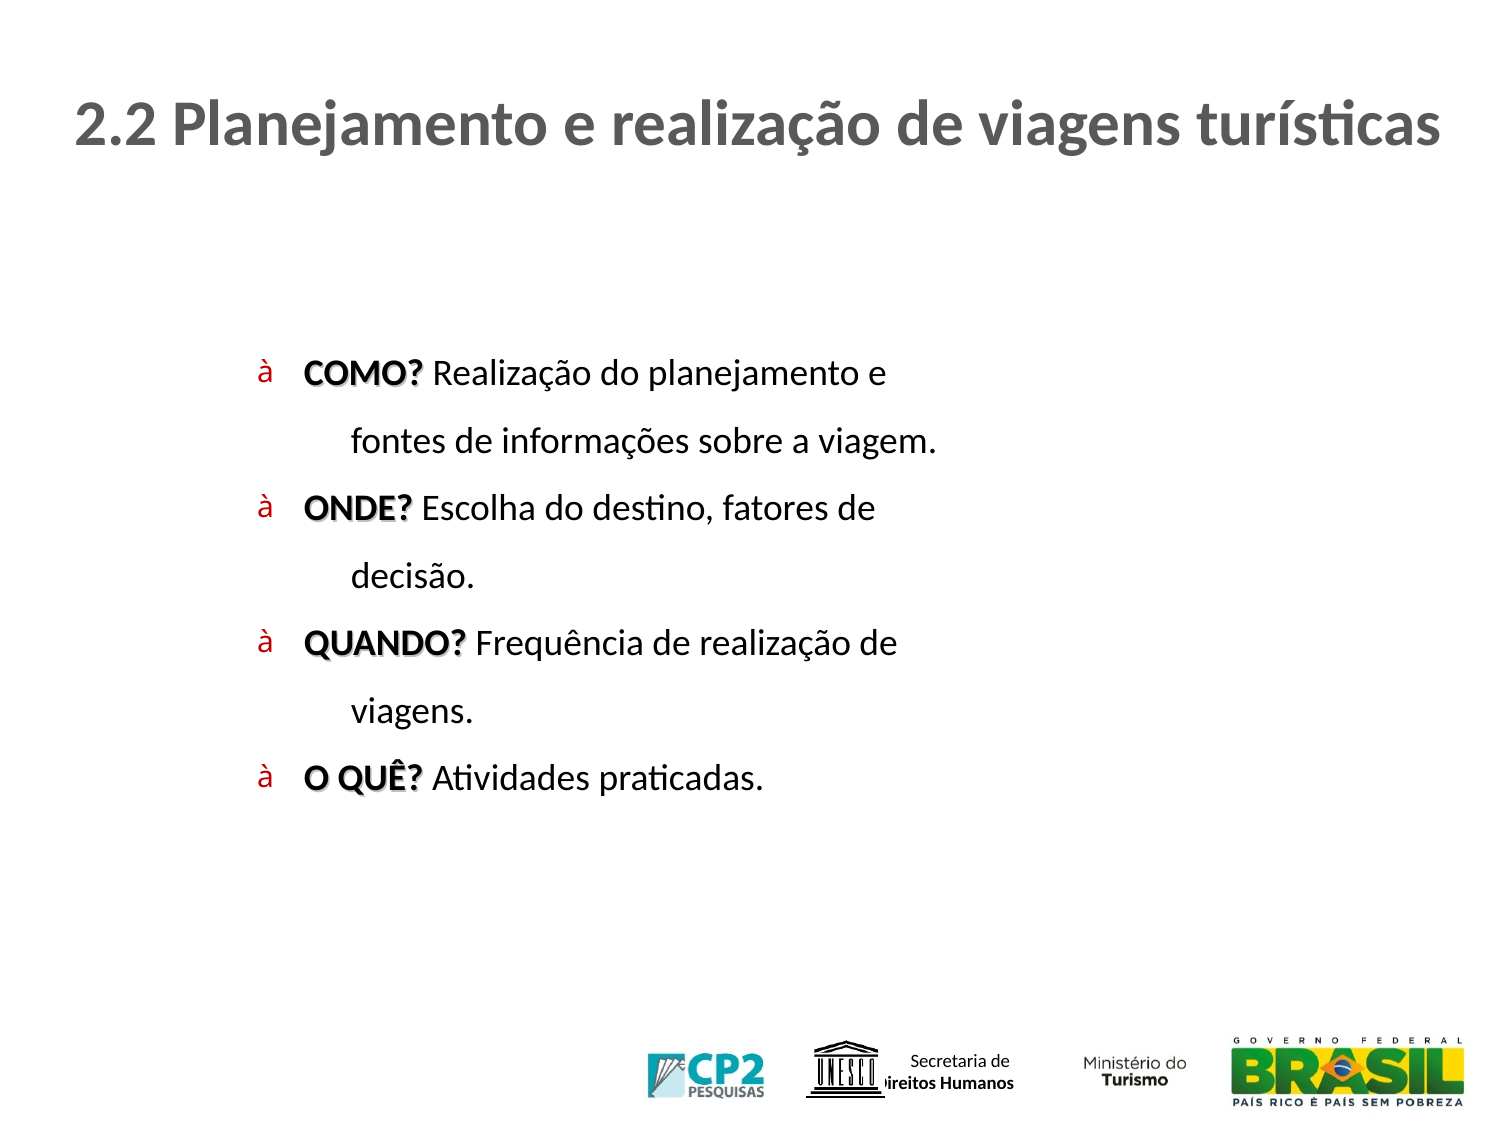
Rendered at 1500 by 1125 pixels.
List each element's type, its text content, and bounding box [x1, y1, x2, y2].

title 2.2 Planejamento e realização de viagens turísticas [0, 42, 1500, 197]
text_box COMO? Realização do planejamento e fontes de informações sobre a viagem. ONDE? Escolha do destino, fatores de decisão. QUANDO? Frequência de realização de viagens. O QUÊ? Atividades praticadas. [242, 318, 987, 806]
